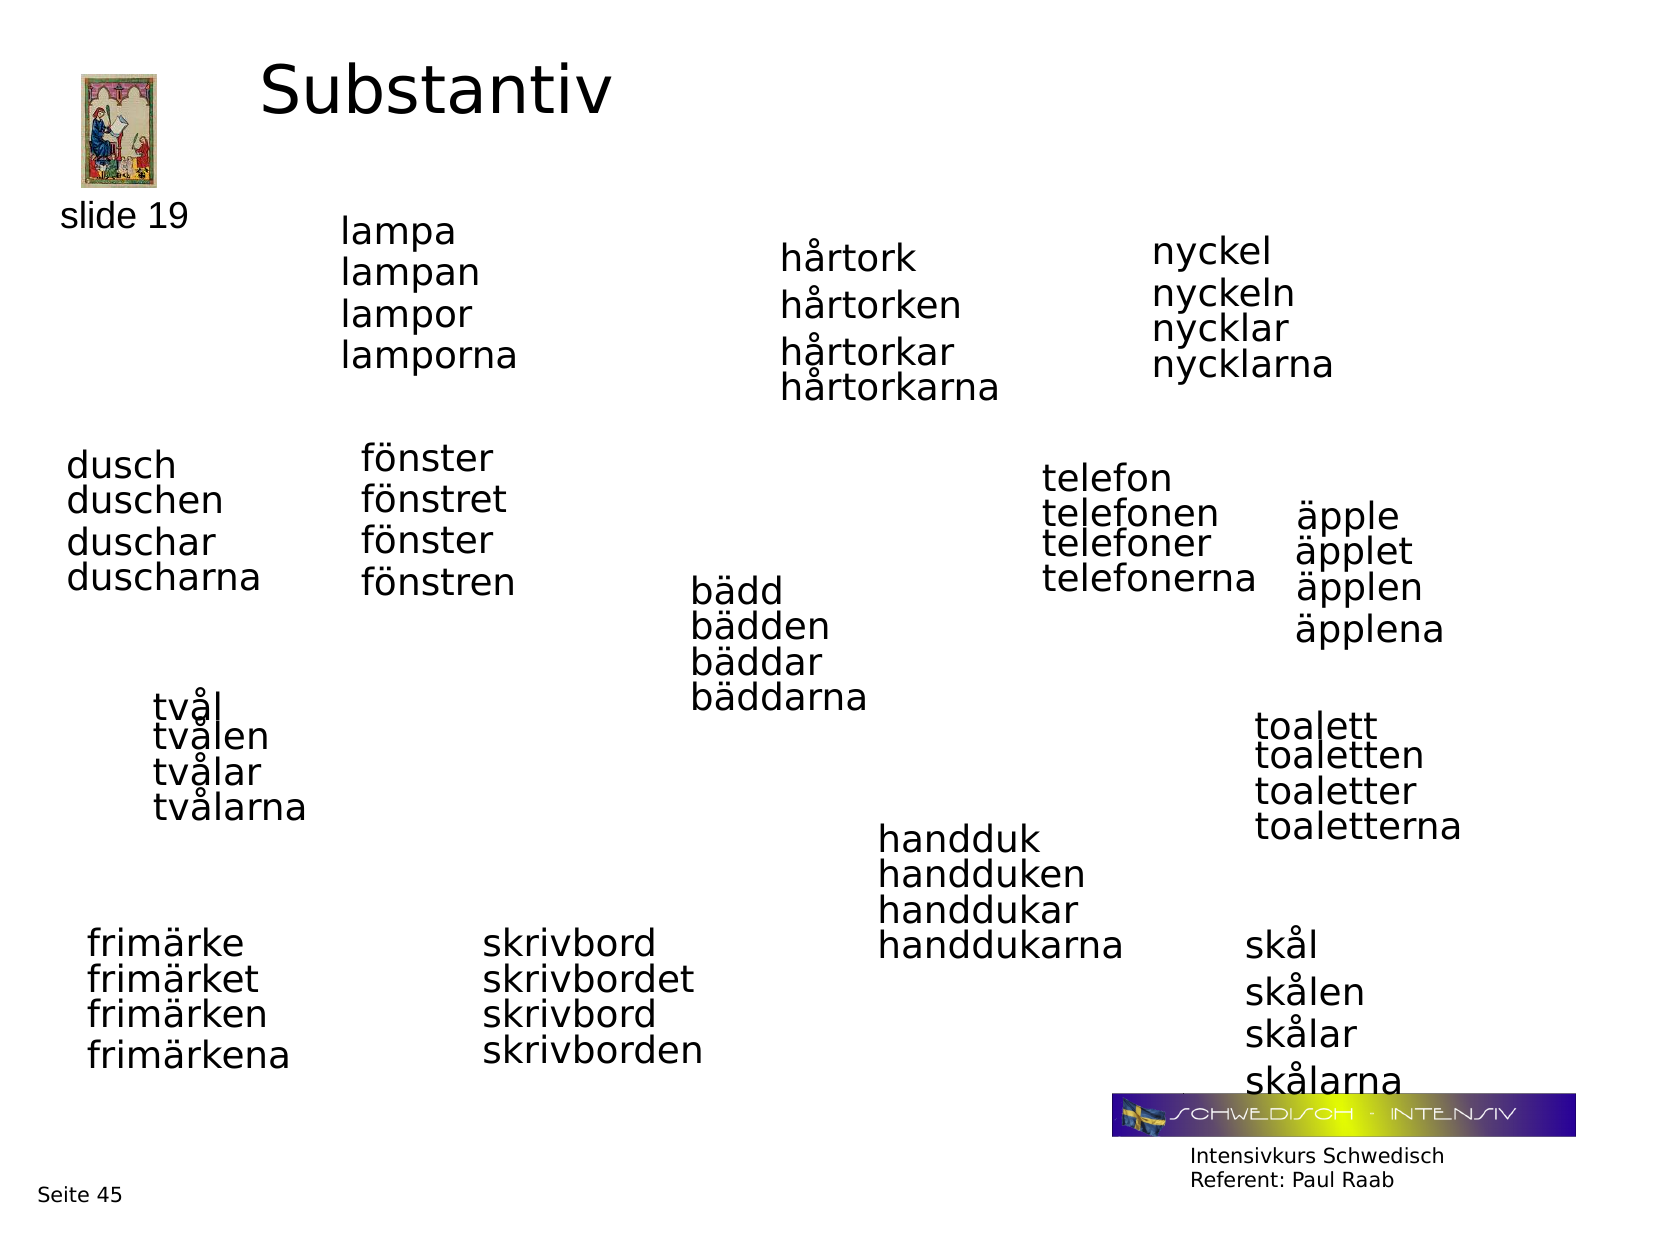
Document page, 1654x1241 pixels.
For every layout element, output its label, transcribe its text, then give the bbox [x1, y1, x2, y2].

text_box tvålarna [138, 778, 326, 837]
text_box slide 19 [45, 187, 238, 245]
text_box lamporna [325, 326, 563, 385]
text_box lampa [325, 202, 488, 243]
text_box lampor [325, 285, 526, 326]
text_box toaletterna [1239, 797, 1501, 857]
text_box frimärket [72, 950, 301, 985]
text_box skrivbord [467, 985, 713, 1020]
text_box hårtork [764, 228, 938, 276]
text_box nyckel [1136, 222, 1325, 264]
picture [1112, 1093, 1576, 1137]
text_box äpplen [1276, 558, 1439, 599]
text_box hårtorkarna [764, 358, 1051, 418]
text_box handduk [862, 810, 1088, 845]
text_box toalett [1239, 697, 1433, 726]
text_box nycklarna [1136, 335, 1388, 394]
text_box skrivbord [467, 914, 713, 950]
text_box hårtorkar [764, 323, 1013, 358]
text_box lampan [325, 243, 526, 285]
text_box telefonerna [1027, 549, 1276, 609]
text_box toaletter [1239, 762, 1463, 797]
text_box fönster [346, 429, 526, 470]
text_box duschar [51, 512, 277, 548]
text_box bäddar [675, 633, 863, 668]
text_box handdukar [862, 881, 1126, 916]
text_box bäddarna [675, 668, 901, 728]
text_box fönstret [346, 470, 526, 511]
text_box tvålar [138, 743, 326, 778]
text_box äpple [1257, 487, 1427, 546]
text_box skrivborden [467, 1020, 751, 1080]
text_box äpplena [1251, 599, 1477, 659]
text_box äpplet [1263, 522, 1433, 558]
text_box frimärke [72, 914, 301, 950]
text_box nyckeln [1136, 264, 1325, 299]
text_box fönster [346, 511, 526, 553]
text_box skålen [1230, 963, 1464, 1005]
text_box frimärken [72, 985, 301, 1026]
text_box duschen [51, 471, 277, 512]
text_box telefonen [1027, 484, 1238, 514]
text_box skålarna [1230, 1052, 1464, 1111]
text_box telefon [1027, 449, 1217, 484]
text_box fönstren [346, 553, 563, 612]
text_box skål [1230, 916, 1464, 963]
text_box toaletten [1239, 726, 1463, 762]
text_box nycklar [1136, 299, 1325, 335]
text_box dusch [51, 436, 232, 471]
text_box duscharna [51, 548, 314, 607]
text_box handduken [862, 845, 1126, 881]
text_box telefoner [1027, 514, 1238, 549]
text_box frimärkena [72, 1026, 338, 1086]
text_box hårtorken [764, 276, 1013, 323]
picture [81, 74, 157, 187]
text_box bädd [675, 562, 826, 597]
text_box handdukarna [862, 916, 1163, 976]
text_box skrivbordet [467, 950, 713, 985]
text_box bädden [675, 597, 863, 633]
text_box Substantiv [244, 44, 713, 138]
text_box skålar [1230, 1005, 1464, 1052]
text_box tvålen [137, 707, 326, 766]
text_box tvål [137, 678, 326, 707]
